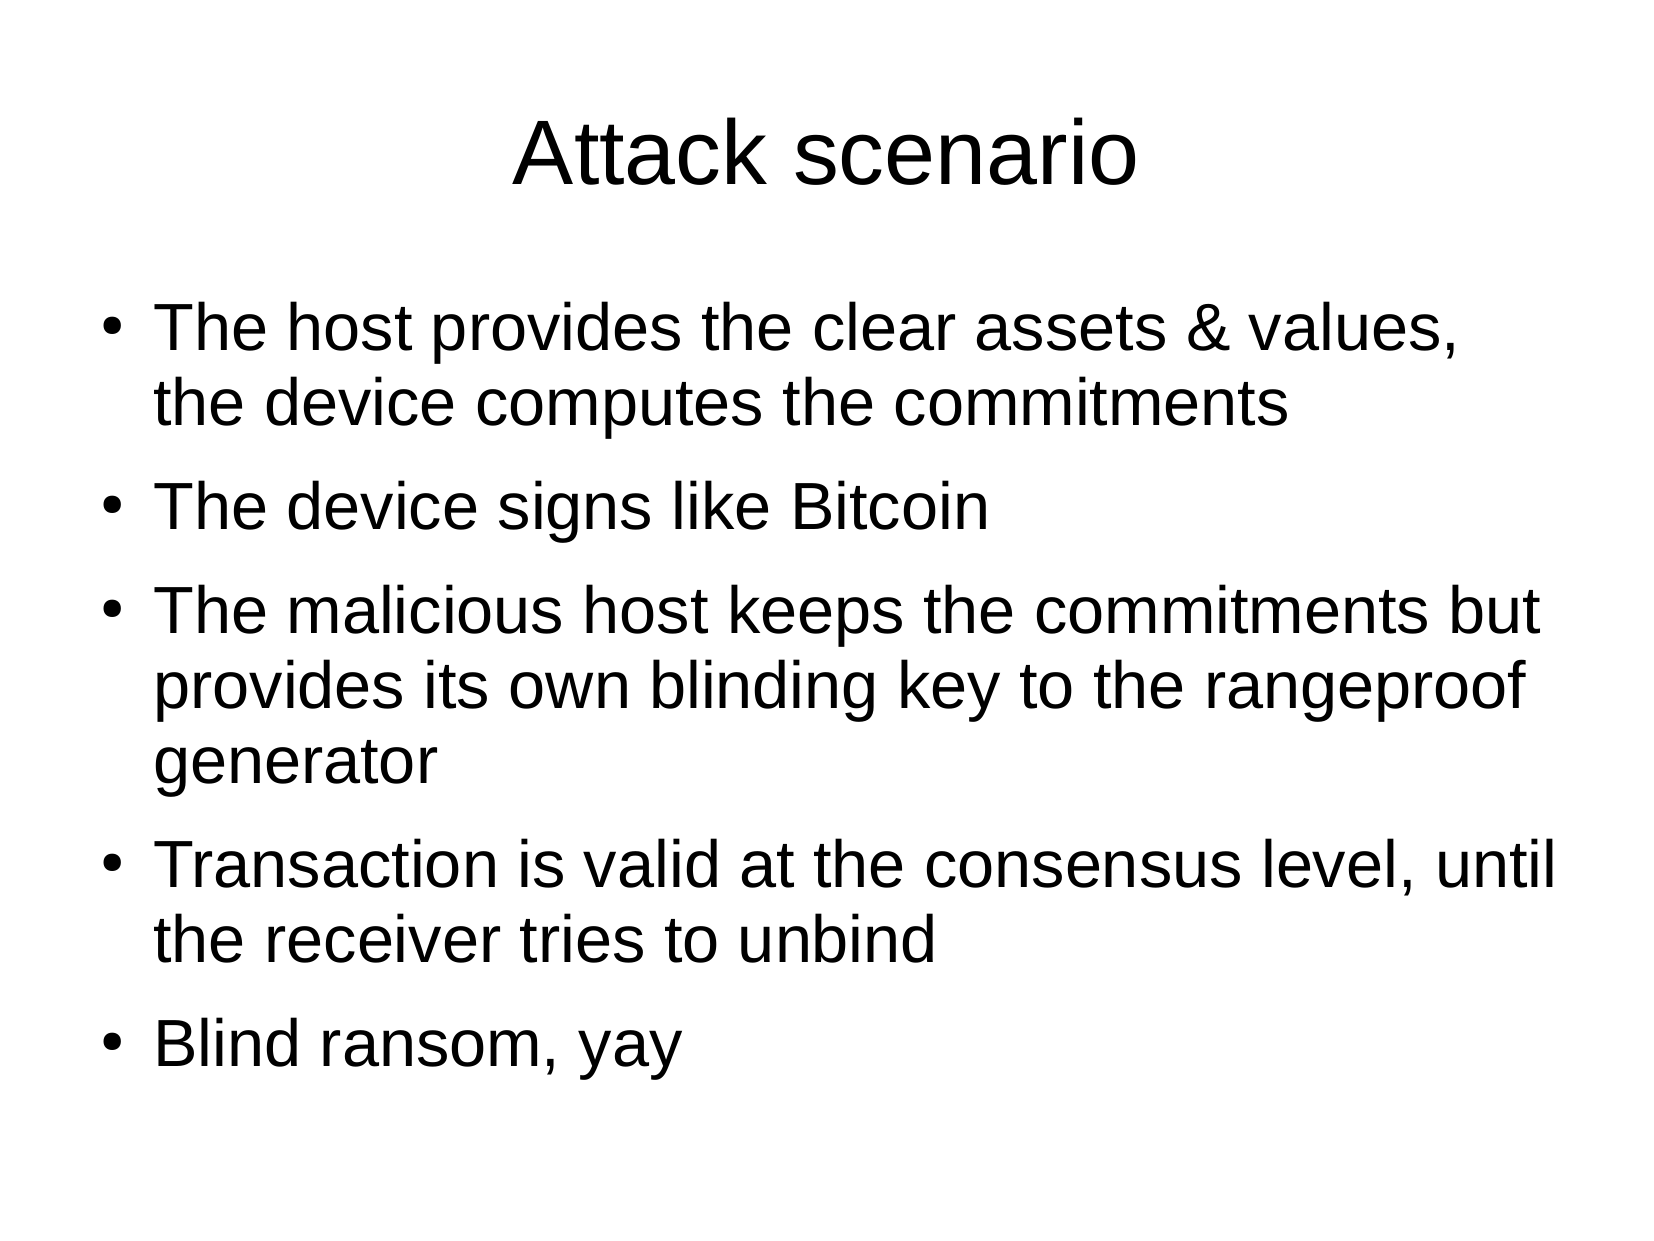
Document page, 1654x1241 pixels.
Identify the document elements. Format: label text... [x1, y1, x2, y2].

list The host provides the clear assets & values, the device computes the commitments The device signs like Bitcoin The malicious host keeps the commitments but provides its own blinding key to the rangeproof generator Transaction is valid at the consensus level, until the receiver tries to unbind Blind ransom, yay [82, 290, 1571, 1109]
title Attack scenario [82, 49, 1571, 257]
